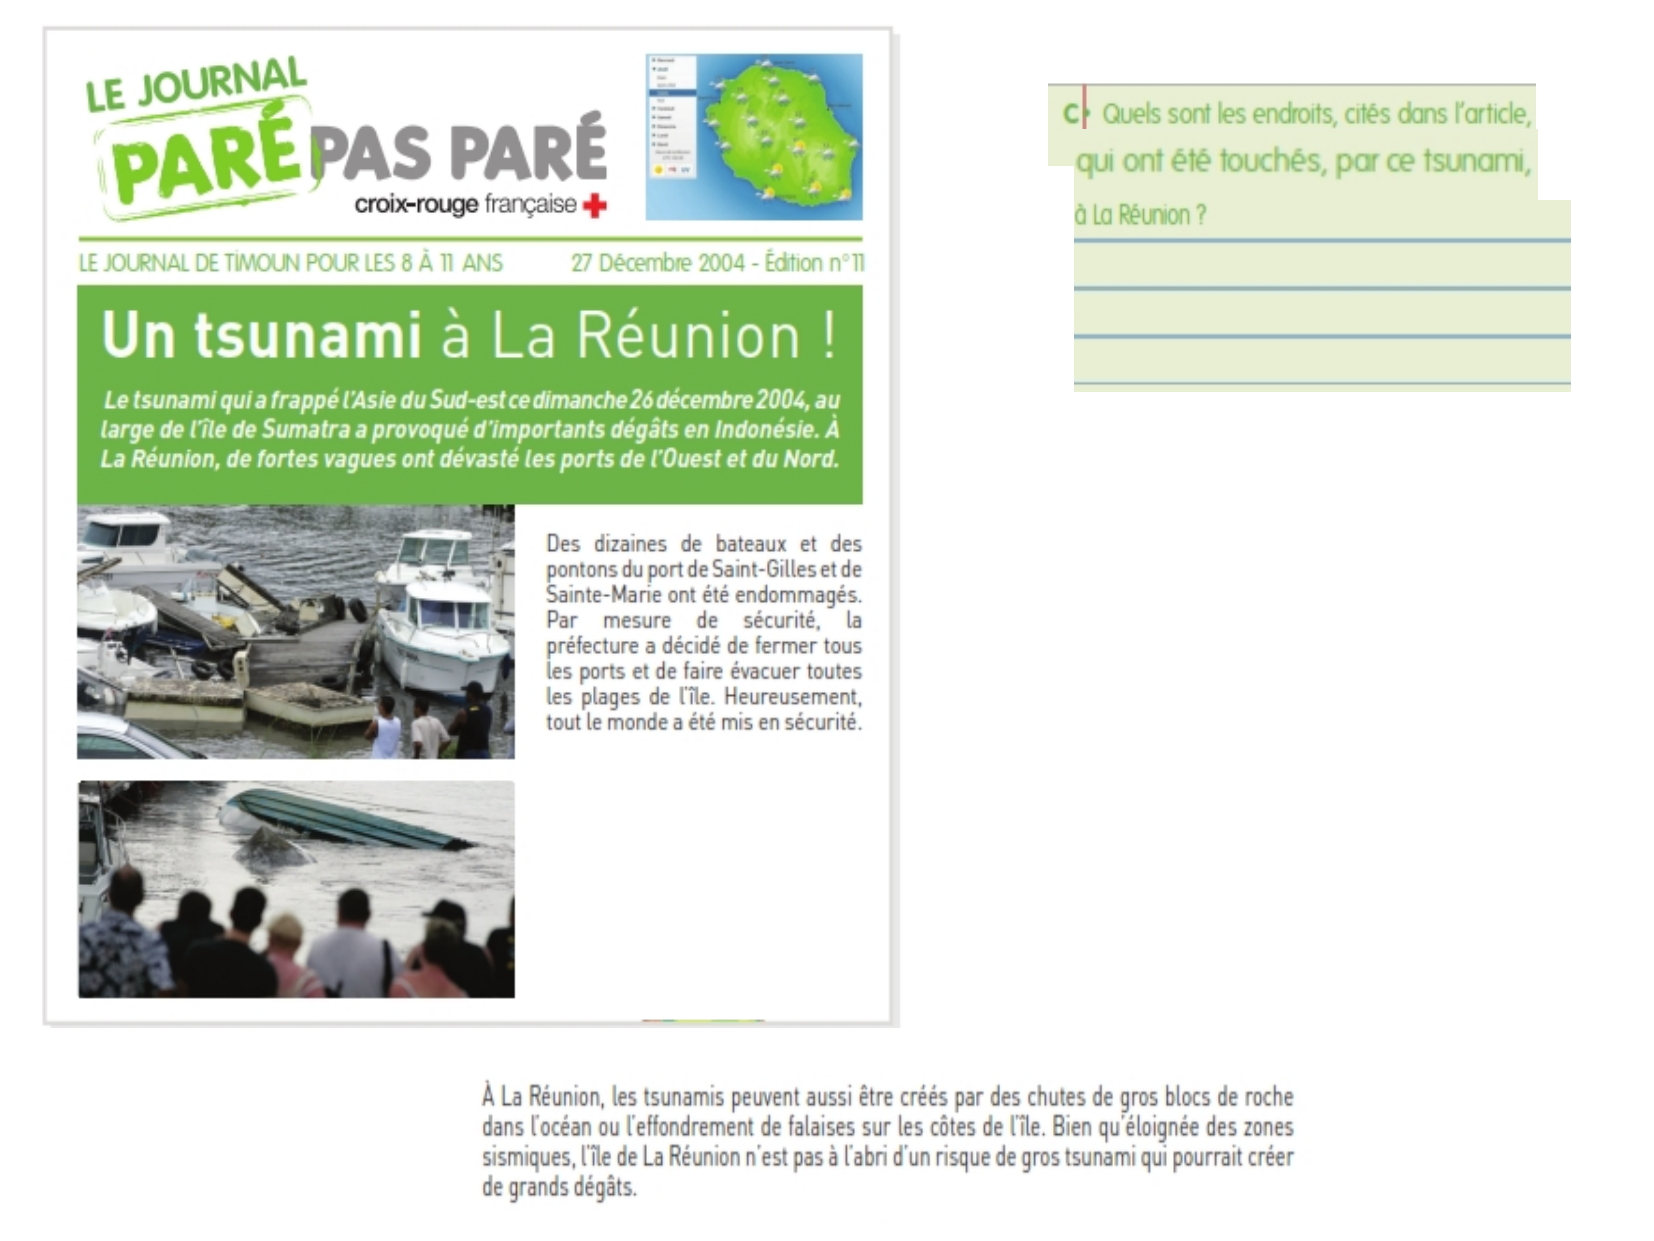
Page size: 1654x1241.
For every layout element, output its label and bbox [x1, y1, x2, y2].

picture [473, 1074, 1312, 1224]
picture [42, 23, 910, 1028]
picture [1048, 82, 1571, 392]
